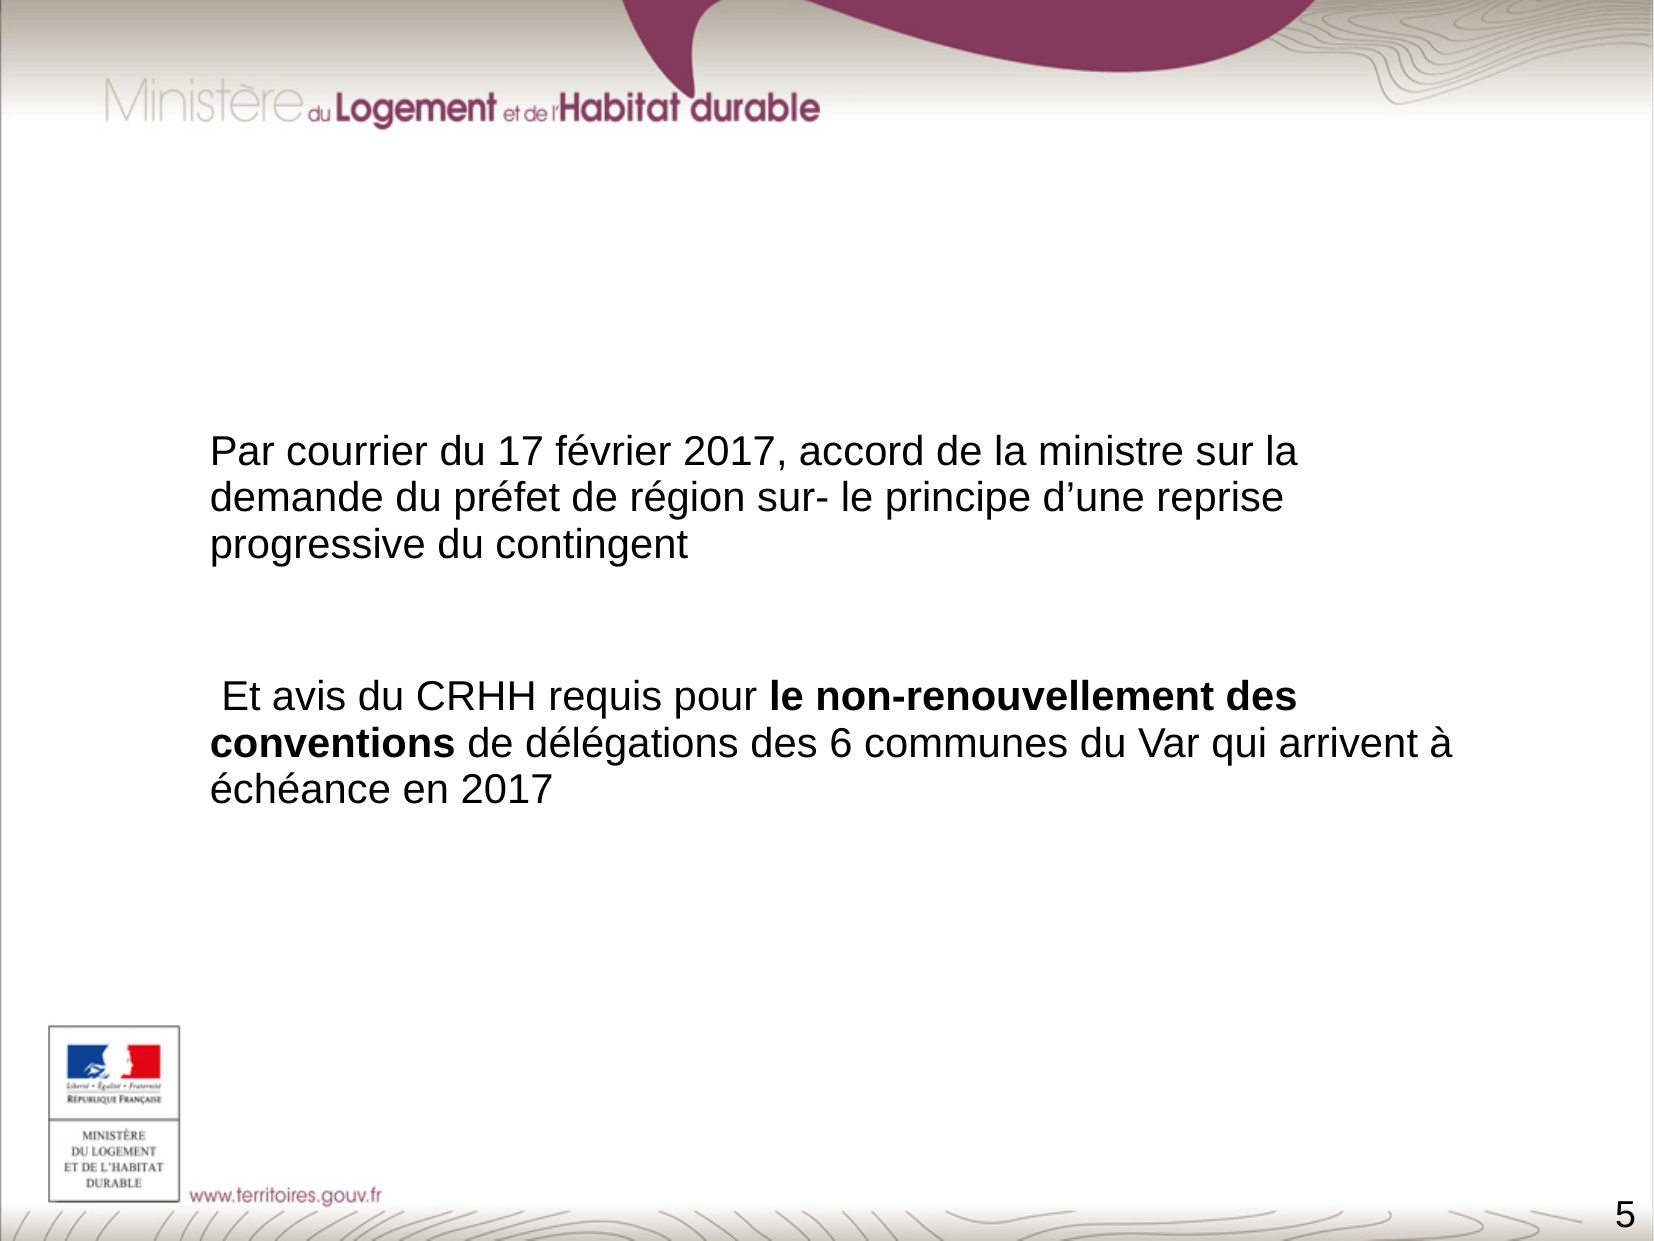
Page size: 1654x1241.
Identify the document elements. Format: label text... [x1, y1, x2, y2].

list Par courrier du 17 février 2017, accord de la ministre sur la demande du préfet de région sur- le principe d’une reprise progressive du contingent Et avis du CRHH requis pour le non-renouvellement des conventions de délégations des 6 communes du Var qui arrivent à échéance en 2017 [153, 425, 1479, 1141]
picture [0, 0, 1654, 1241]
